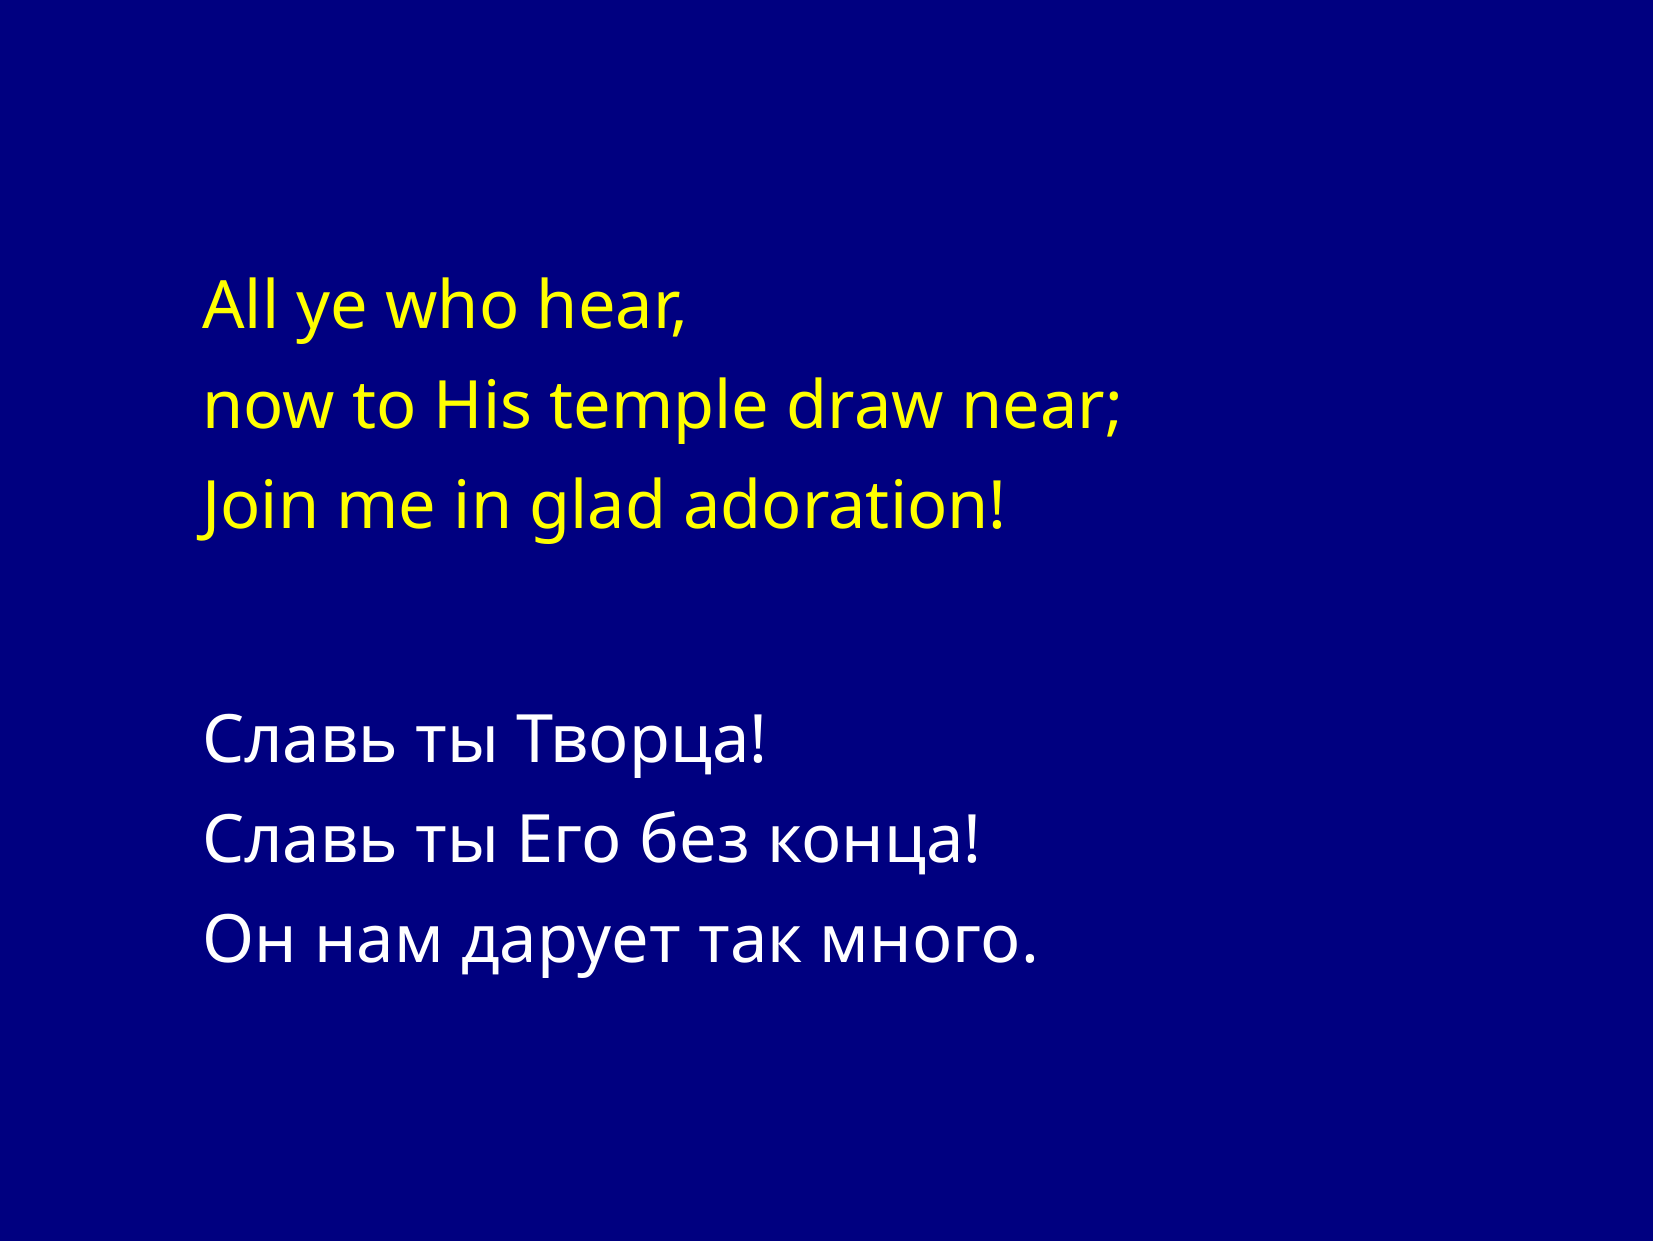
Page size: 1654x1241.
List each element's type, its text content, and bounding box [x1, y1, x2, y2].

text_box Славь ты Творца! Славь ты Его без конца! Он нам дарует так много. [75, 675, 1576, 1163]
text_box All ye who hear, now to His temple draw near; Join me in glad adoration! [75, 150, 1576, 638]
